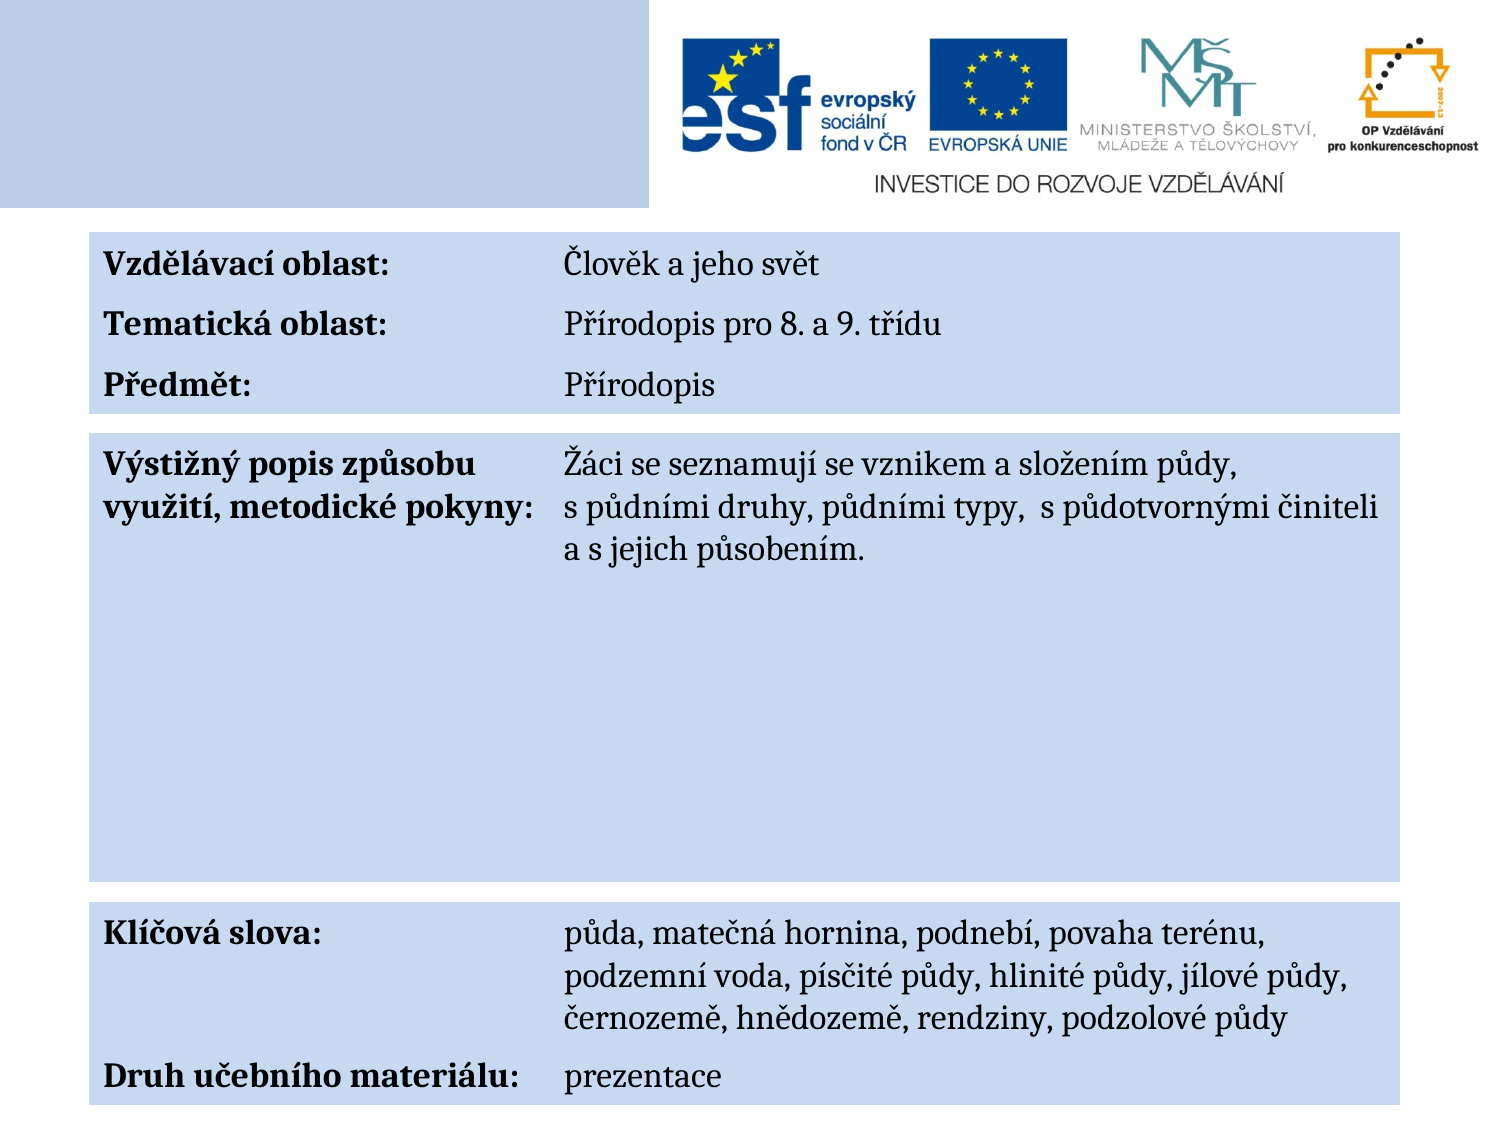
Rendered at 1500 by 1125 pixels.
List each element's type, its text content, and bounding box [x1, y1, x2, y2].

table_header Člověk a jeho svět [549, 232, 1400, 293]
table_header Vzdělávací oblast: [89, 232, 549, 293]
table_cell Tematická oblast: [89, 293, 549, 353]
table_header Klíčová slova: [89, 902, 549, 1045]
text_box [0, 0, 649, 208]
table_cell prezentace [549, 1045, 1400, 1105]
table_cell Předmět: [89, 353, 549, 414]
table_cell Druh učebního materiálu: [89, 1045, 549, 1105]
table_header půda, matečná hornina, podnebí, povaha terénu, podzemní voda, písčité půdy, hlinité půdy, jílové půdy, černozemě, hnědozemě, rendziny, podzolové půdy [549, 902, 1400, 1045]
table_header Výstižný popis způsobu využití, metodické pokyny: [89, 433, 549, 882]
table_cell Přírodopis pro 8. a 9. třídu [549, 293, 1400, 353]
picture [649, 0, 1500, 218]
table_cell Přírodopis [549, 353, 1400, 414]
table_header Žáci se seznamují se vznikem a složením půdy, s půdními druhy, půdními typy, s půdotvornými činiteli a s jejich působením. [549, 433, 1400, 882]
